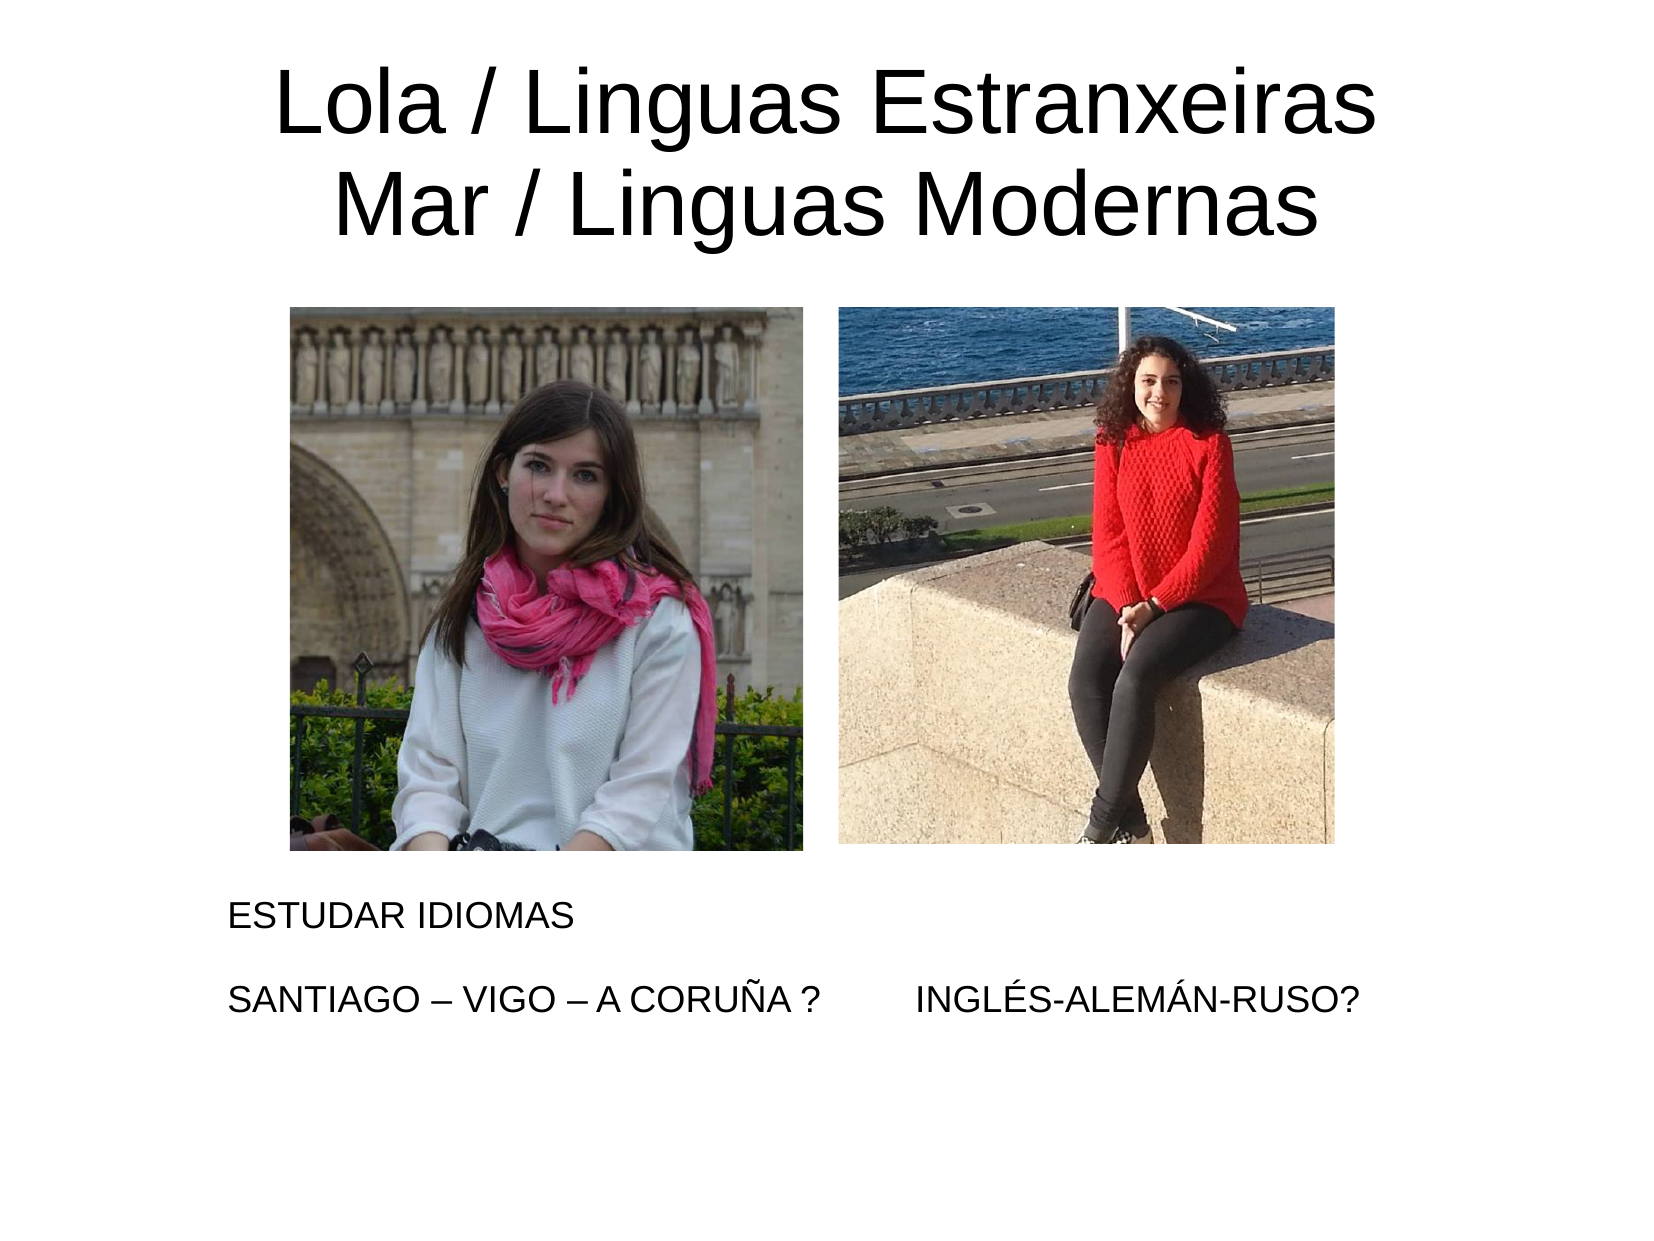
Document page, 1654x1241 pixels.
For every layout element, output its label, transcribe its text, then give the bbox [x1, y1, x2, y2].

picture [838, 307, 1335, 844]
picture [289, 307, 804, 851]
text_box ESTUDAR IDIOMAS SANTIAGO – VIGO – A CORUÑA ? INGLÉS-ALEMÁN-RUSO? [212, 886, 1583, 1028]
title Lola / Linguas Estranxeiras Mar / Linguas Modernas [82, 49, 1571, 257]
